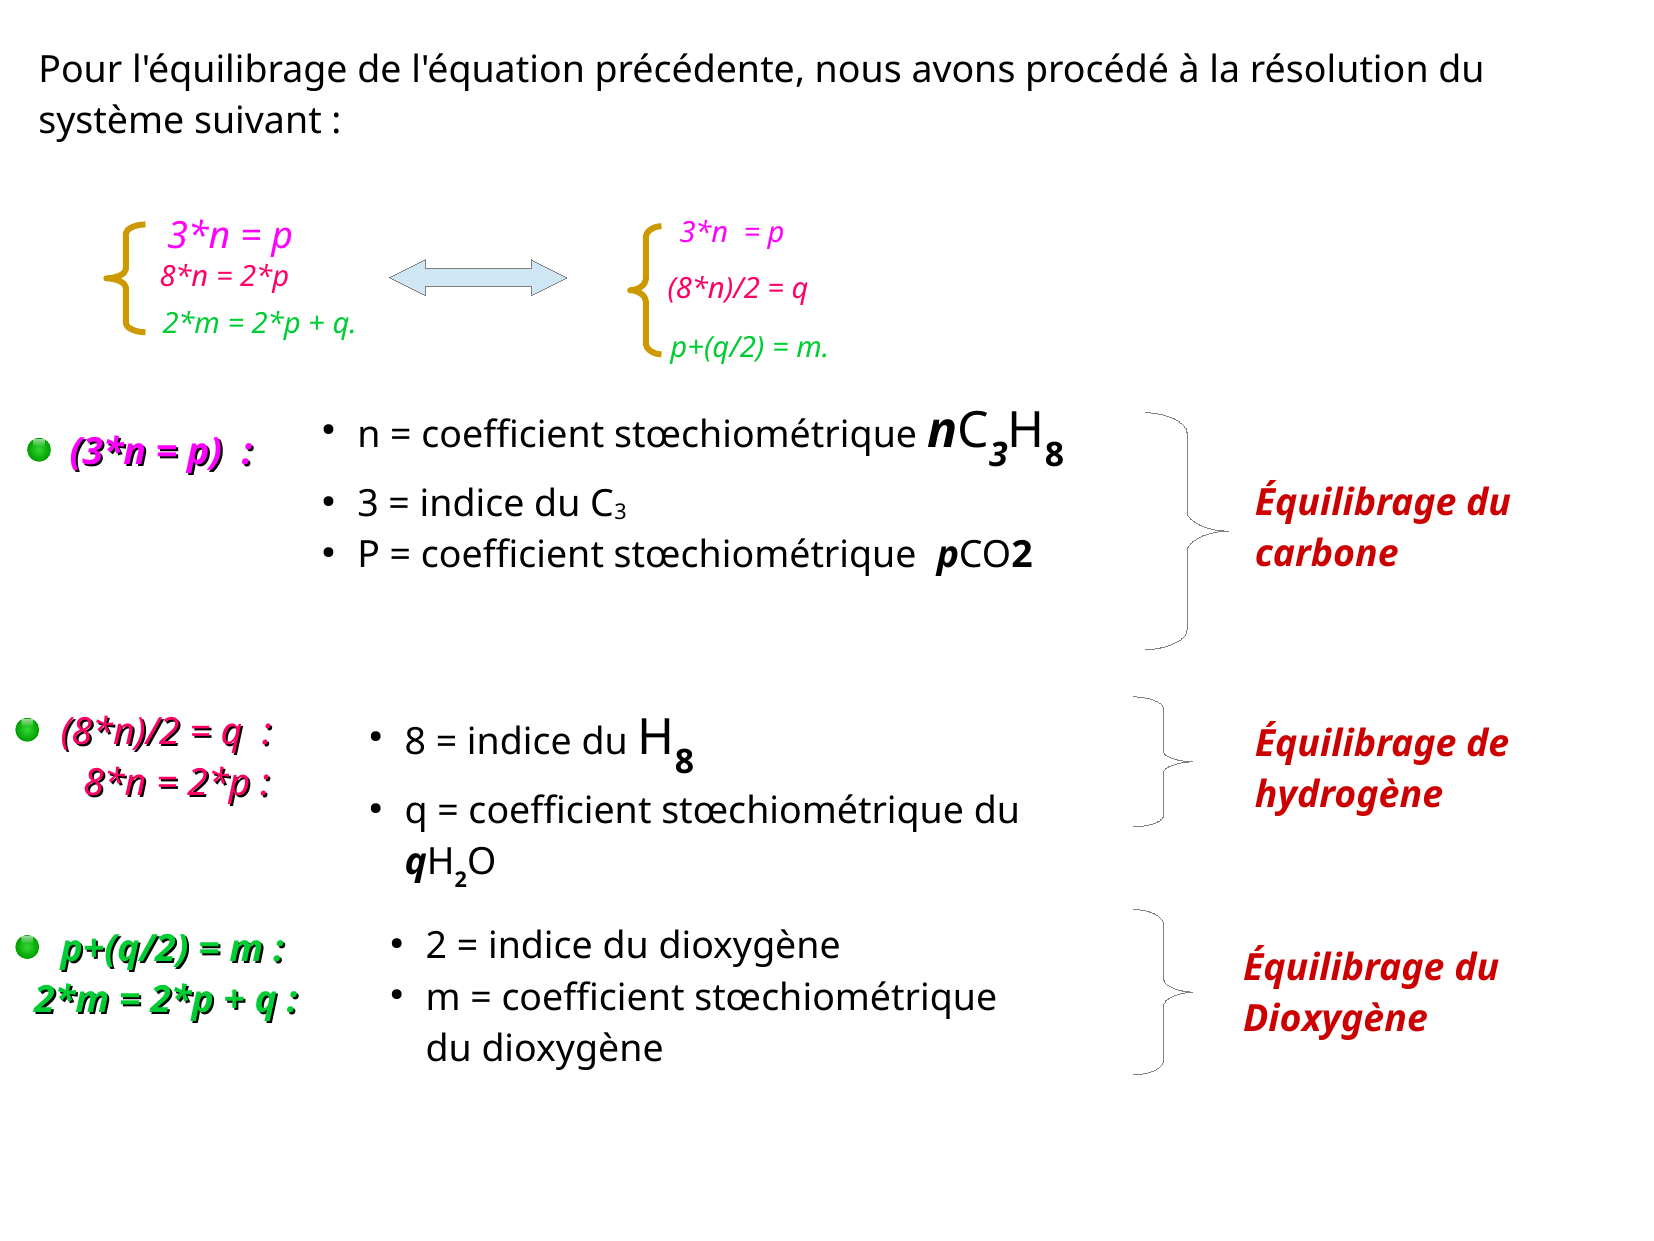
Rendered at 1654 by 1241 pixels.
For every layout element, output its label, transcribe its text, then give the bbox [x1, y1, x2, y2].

text_box 8*n = 2*p [94, 248, 355, 345]
text_box (8*n)/2 = q [625, 259, 851, 318]
text_box 3*n = p [661, 204, 804, 259]
text_box (3*n = p) : [11, 416, 307, 485]
text_box 2*m = 2*p + q. [118, 295, 402, 367]
text_box 8 = indice du H8 q = coefficient stœchiométrique du qH2O [354, 685, 1063, 906]
text_box [389, 259, 567, 296]
text_box 2 = indice du dioxygène m = coefficient stœchiométrique du dioxygène [375, 911, 1063, 1137]
text_box Pour l'équilibrage de l'équation précédente, nous avons procédé à la résolution du système suivant : [23, 35, 1630, 156]
text_box 3*n = p [118, 200, 343, 248]
text_box n = coefficient stœchiométrique nC3H8 3 = indice du C3 P = coefficient stœchiométrique pCO2 [307, 377, 1111, 603]
text_box Équilibrage de hydrogène [1240, 708, 1607, 829]
text_box Équilibrage du carbone [1240, 468, 1595, 603]
text_box Équilibrage du Dioxygène [1228, 933, 1583, 1054]
text_box p+(q/2) = m : 2*m = 2*p + q : [0, 914, 375, 1087]
text_box (8*n)/2 = q : 8*n = 2*p : [0, 696, 354, 817]
text_box p+(q/2) = m. [625, 318, 875, 377]
